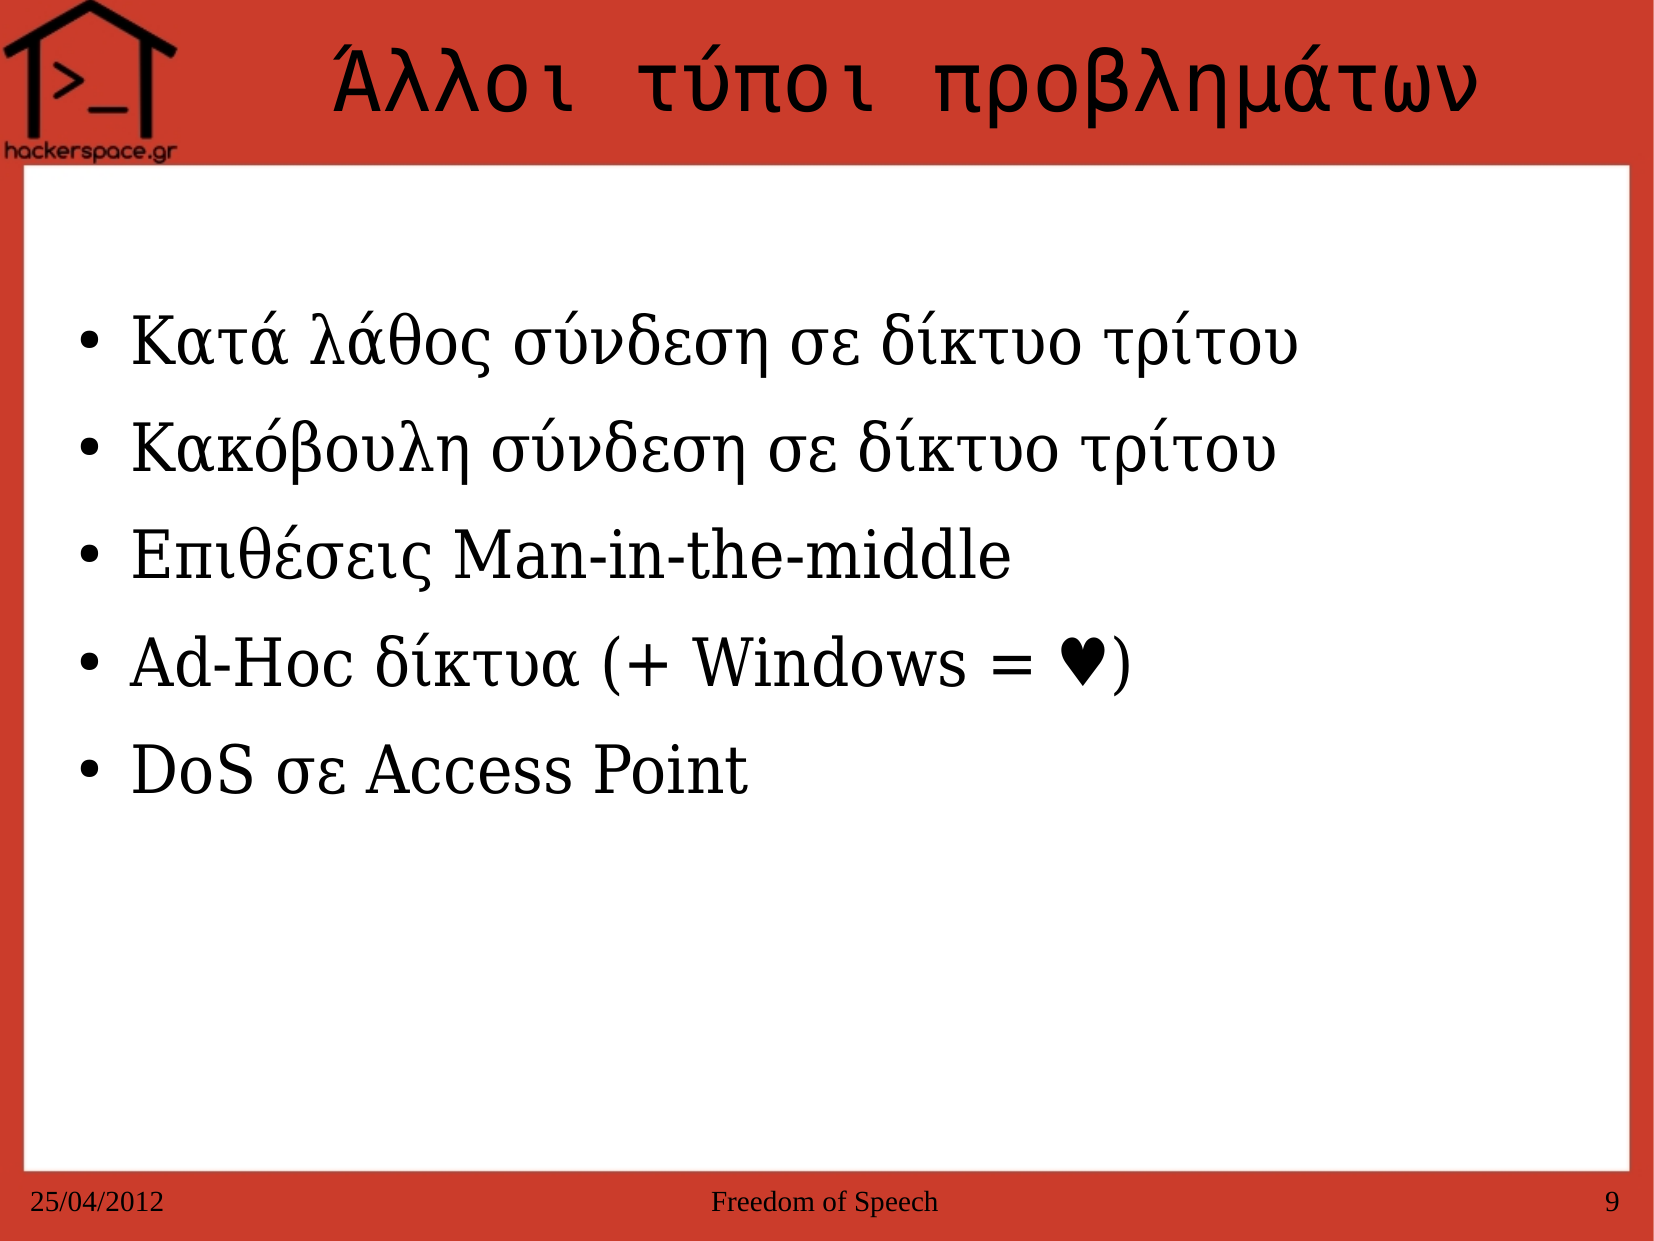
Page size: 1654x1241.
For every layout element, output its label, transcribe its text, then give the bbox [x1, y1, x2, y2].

title Άλλοι τύποι προβλημάτων [195, 15, 1621, 151]
picture [0, 0, 1654, 1241]
list Κατά λάθος σύνδεση σε δίκτυο τρίτου Κακόβουλη σύνδεση σε δίκτυο τρίτου Επιθέσεις Man-in-the-middle Ad-Hoc δίκτυα (+ Windows = ♥) DoS σε Access Point [60, 195, 1591, 1141]
